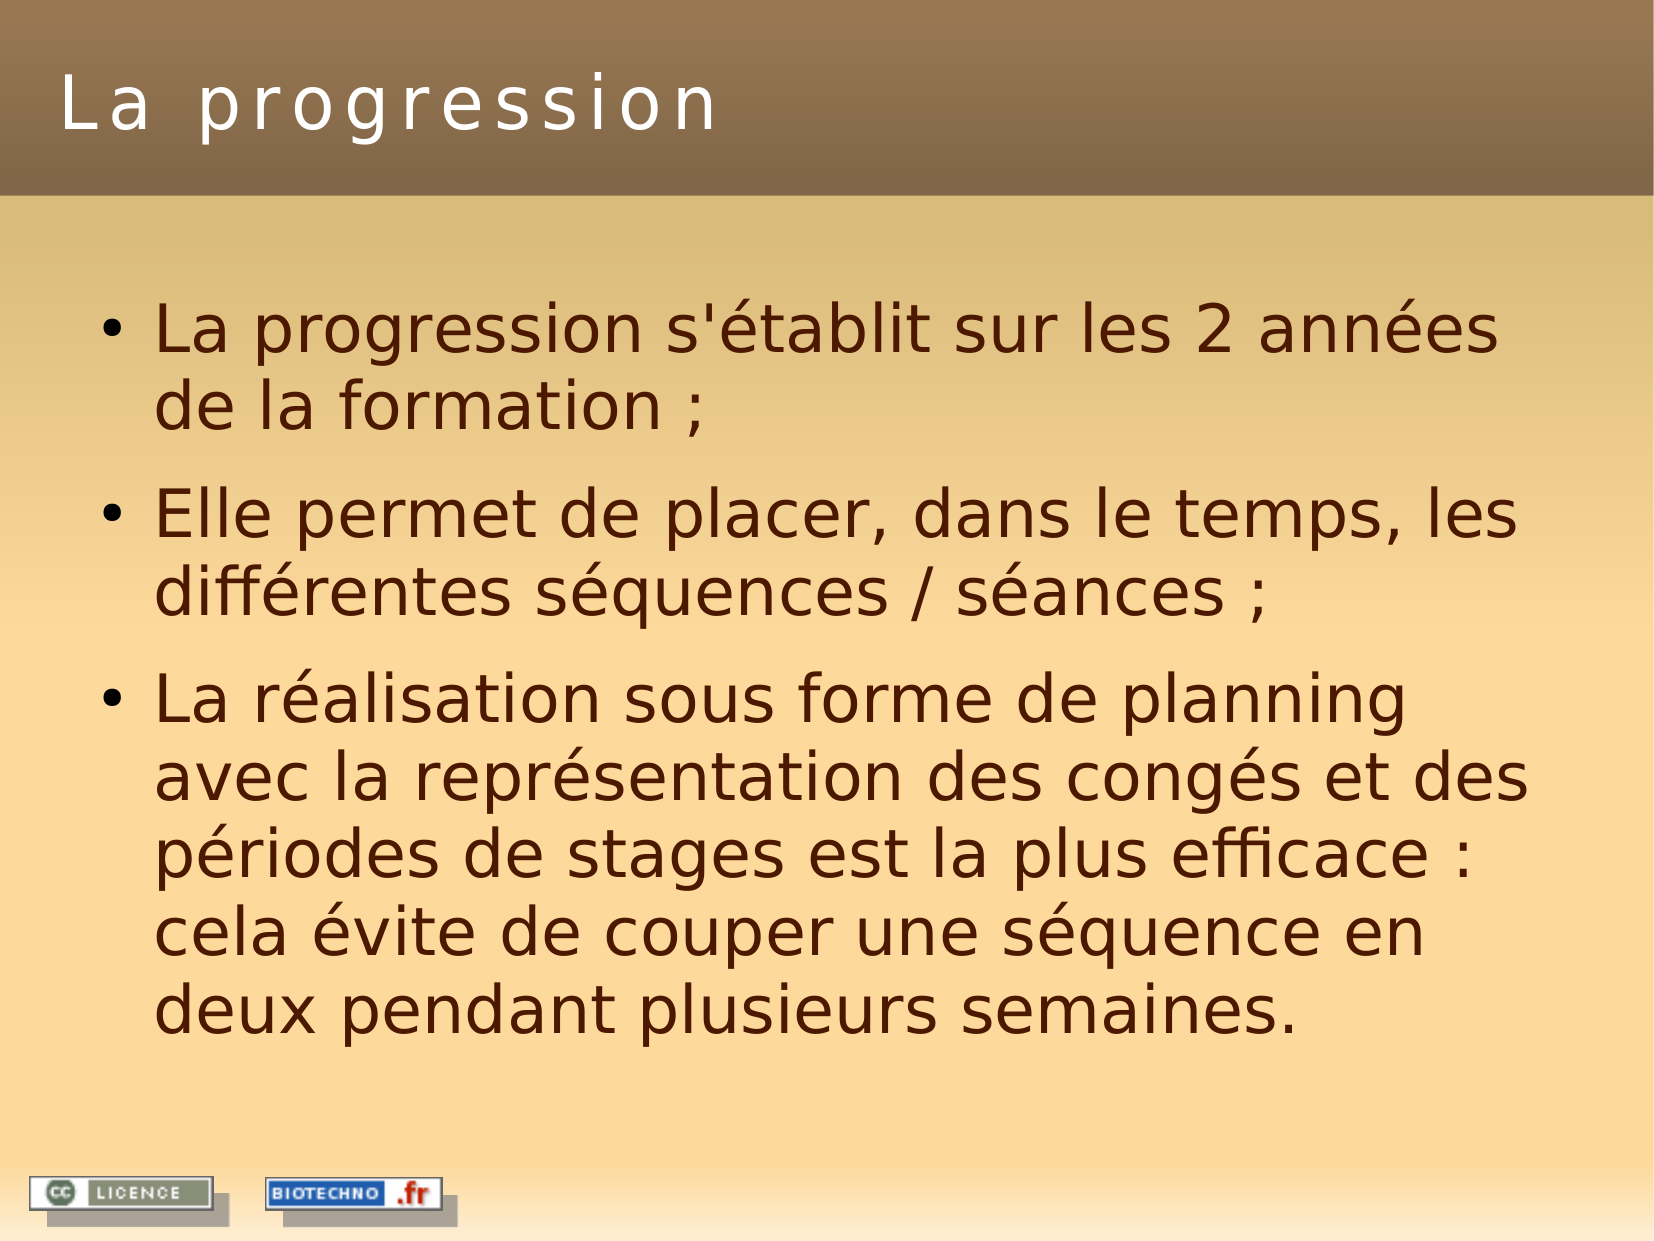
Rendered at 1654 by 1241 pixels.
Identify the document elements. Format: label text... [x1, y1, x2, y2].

picture [0, 0, 1654, 1241]
list La progression s'établit sur les 2 années de la formation ; Elle permet de placer, dans le temps, les différentes séquences / séances ; La réalisation sous forme de planning avec la représentation des congés et des périodes de stages est la plus efficace : cela évite de couper une séquence en deux pendant plusieurs semaines. [82, 290, 1571, 1094]
title La progression [59, 29, 1595, 178]
